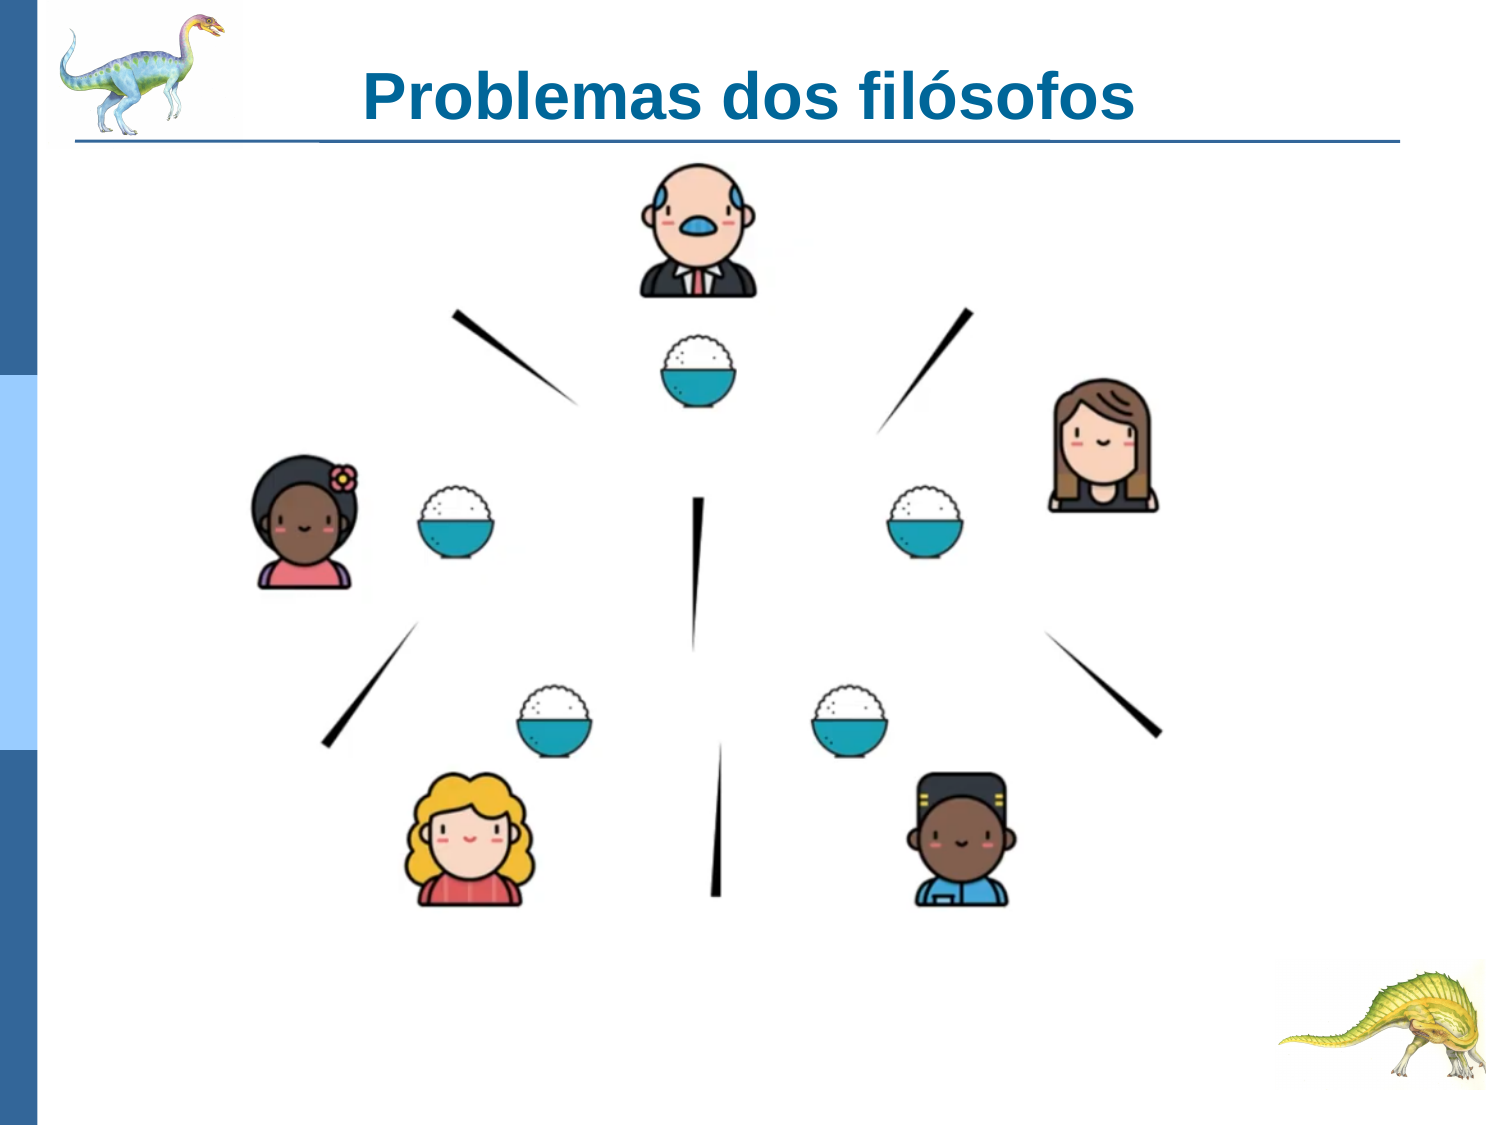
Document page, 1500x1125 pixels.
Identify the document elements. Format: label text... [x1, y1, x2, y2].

picture [212, 153, 1217, 942]
picture [46, 0, 243, 149]
text_box Problemas dos filósofos [75, 45, 1426, 141]
picture [1275, 959, 1486, 1090]
